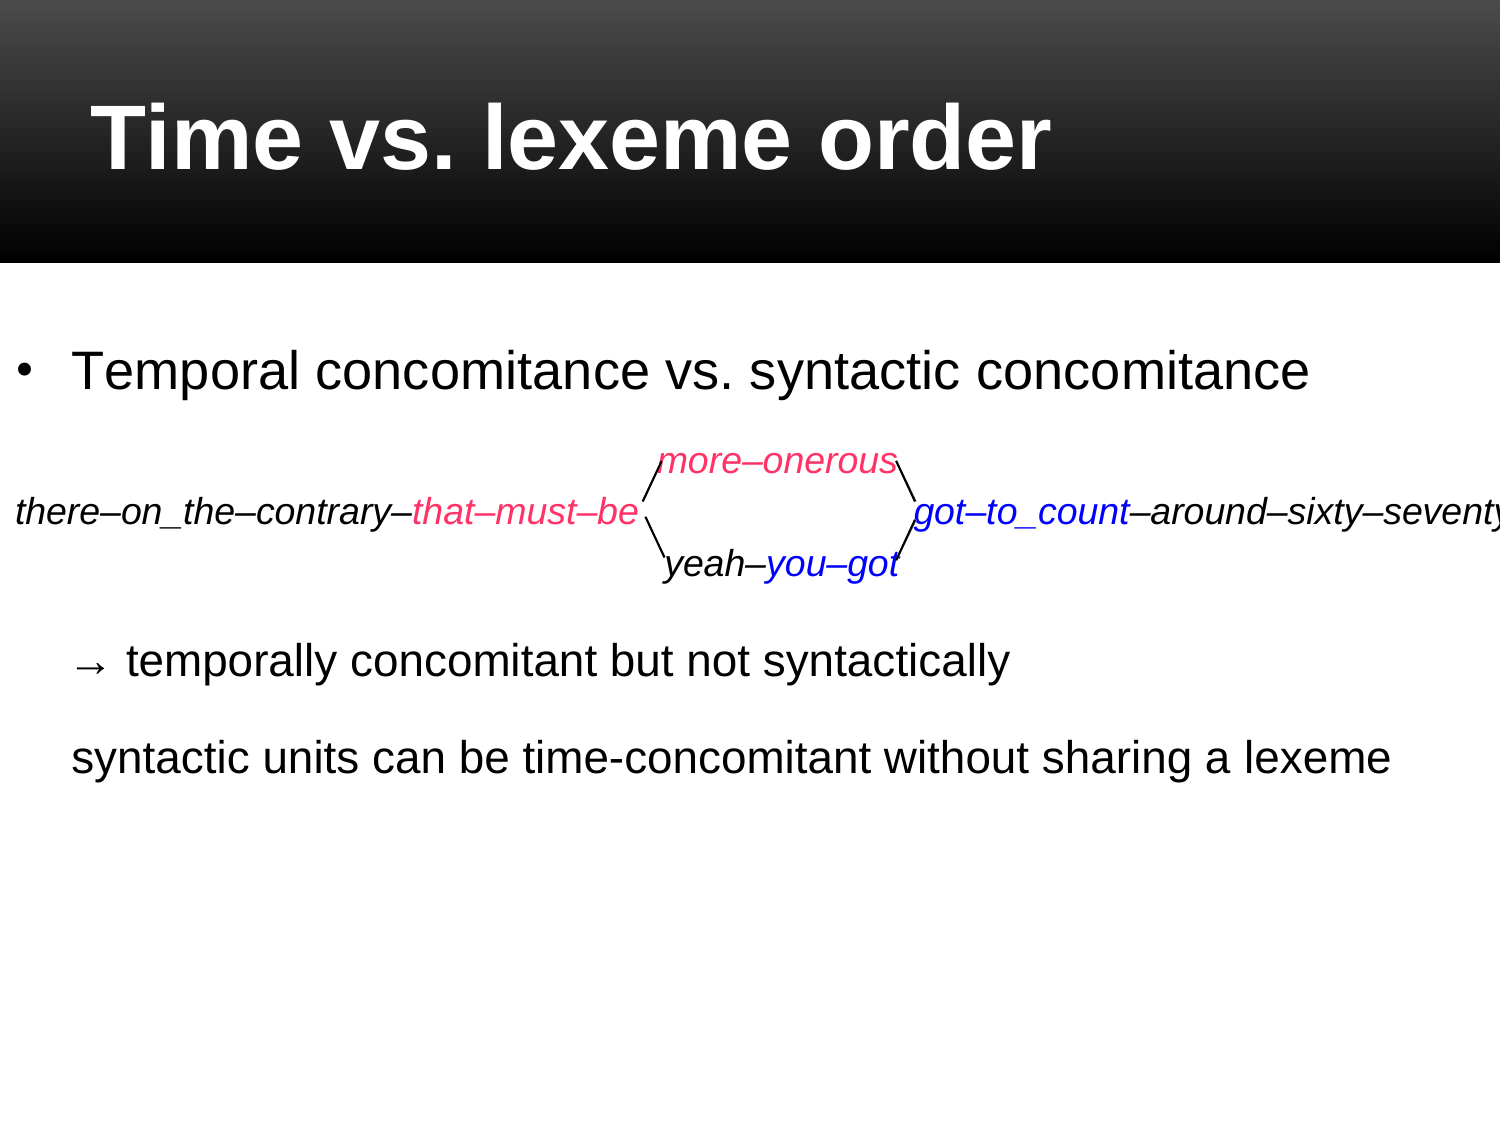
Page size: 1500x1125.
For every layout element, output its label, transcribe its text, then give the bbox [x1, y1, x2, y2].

title Time vs. lexeme order [75, 45, 1426, 233]
list Temporal concomitance vs. syntactic concomitance more–onerous there–on_the–contrary–that–must–be got–to_count–around–sixty–seventy yeah–you–got → temporally concomitant but not syntactically syntactic units can be time-concomitant without sharing a lexeme [0, 333, 1500, 1125]
